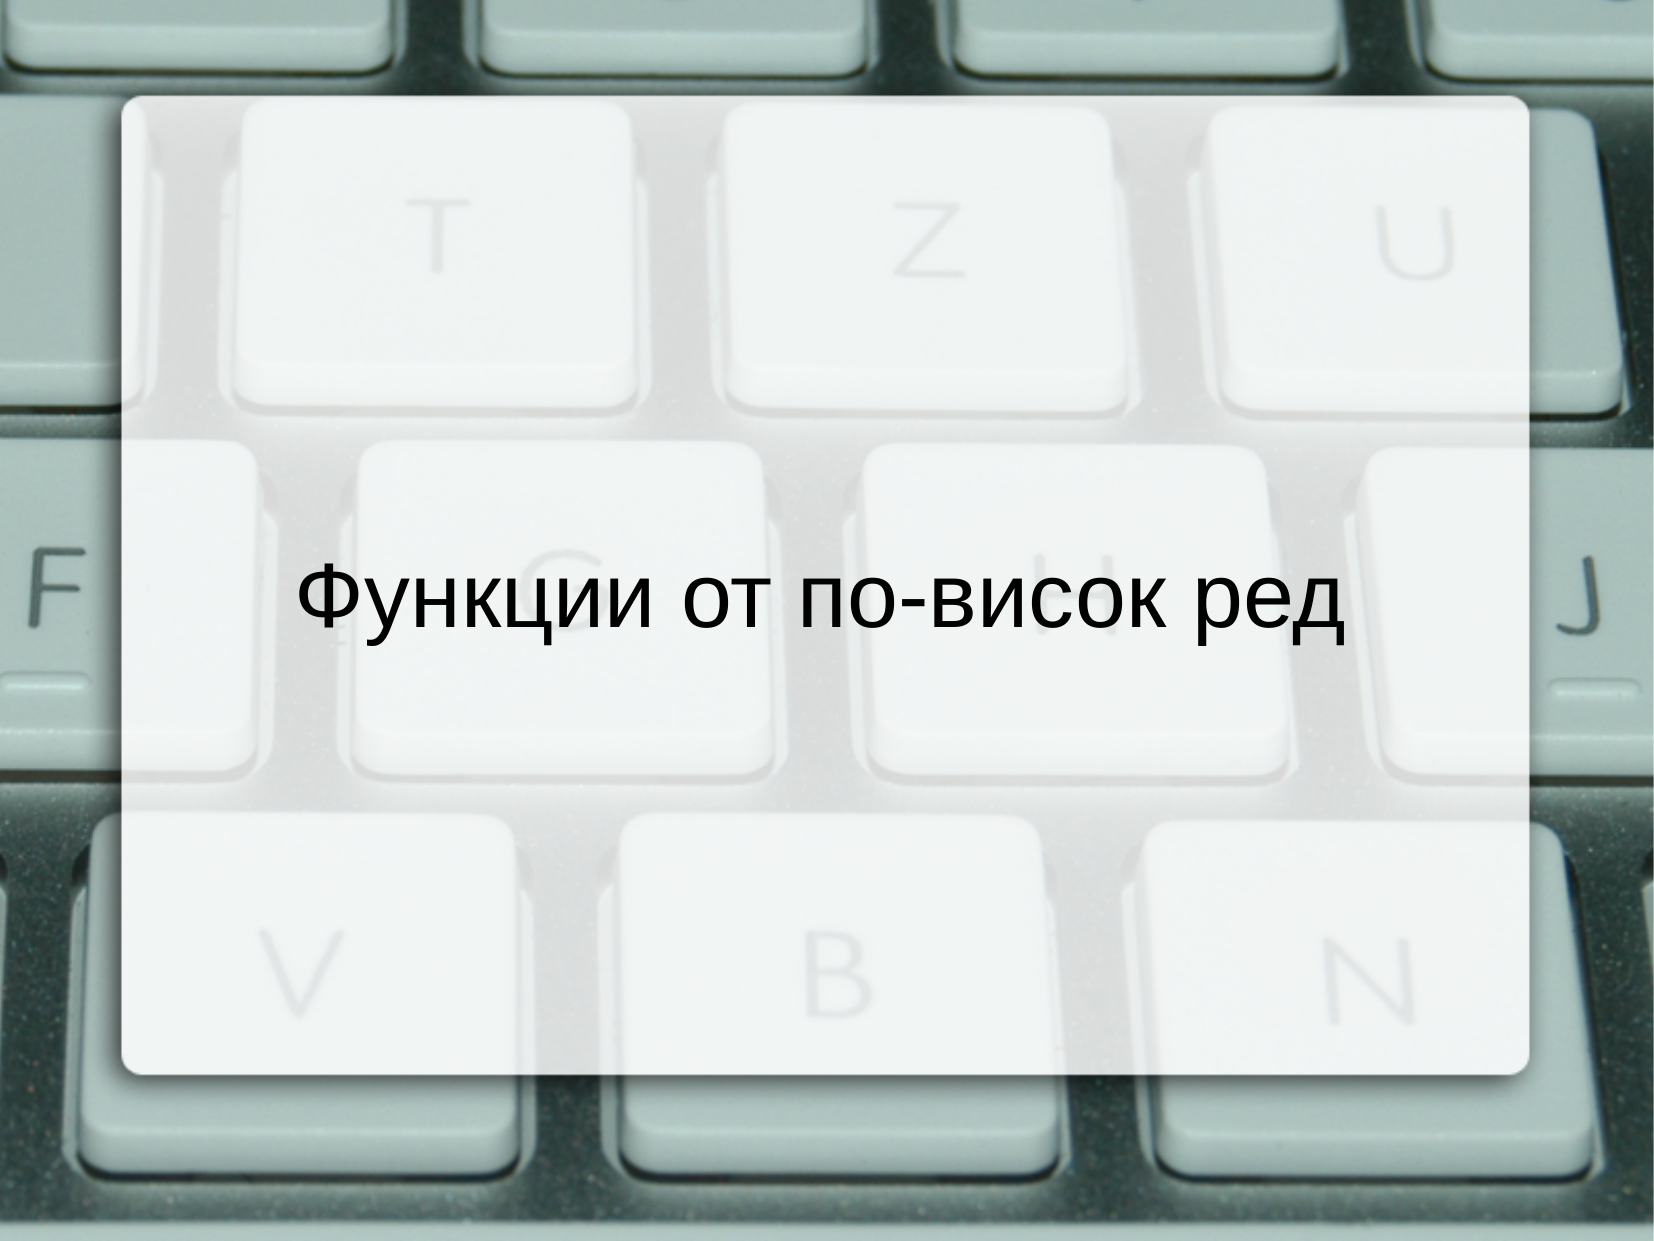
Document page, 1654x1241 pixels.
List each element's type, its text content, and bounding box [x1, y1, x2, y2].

picture [0, 0, 1654, 1241]
subtitle Функции от по-висок ред [135, 117, 1506, 1074]
